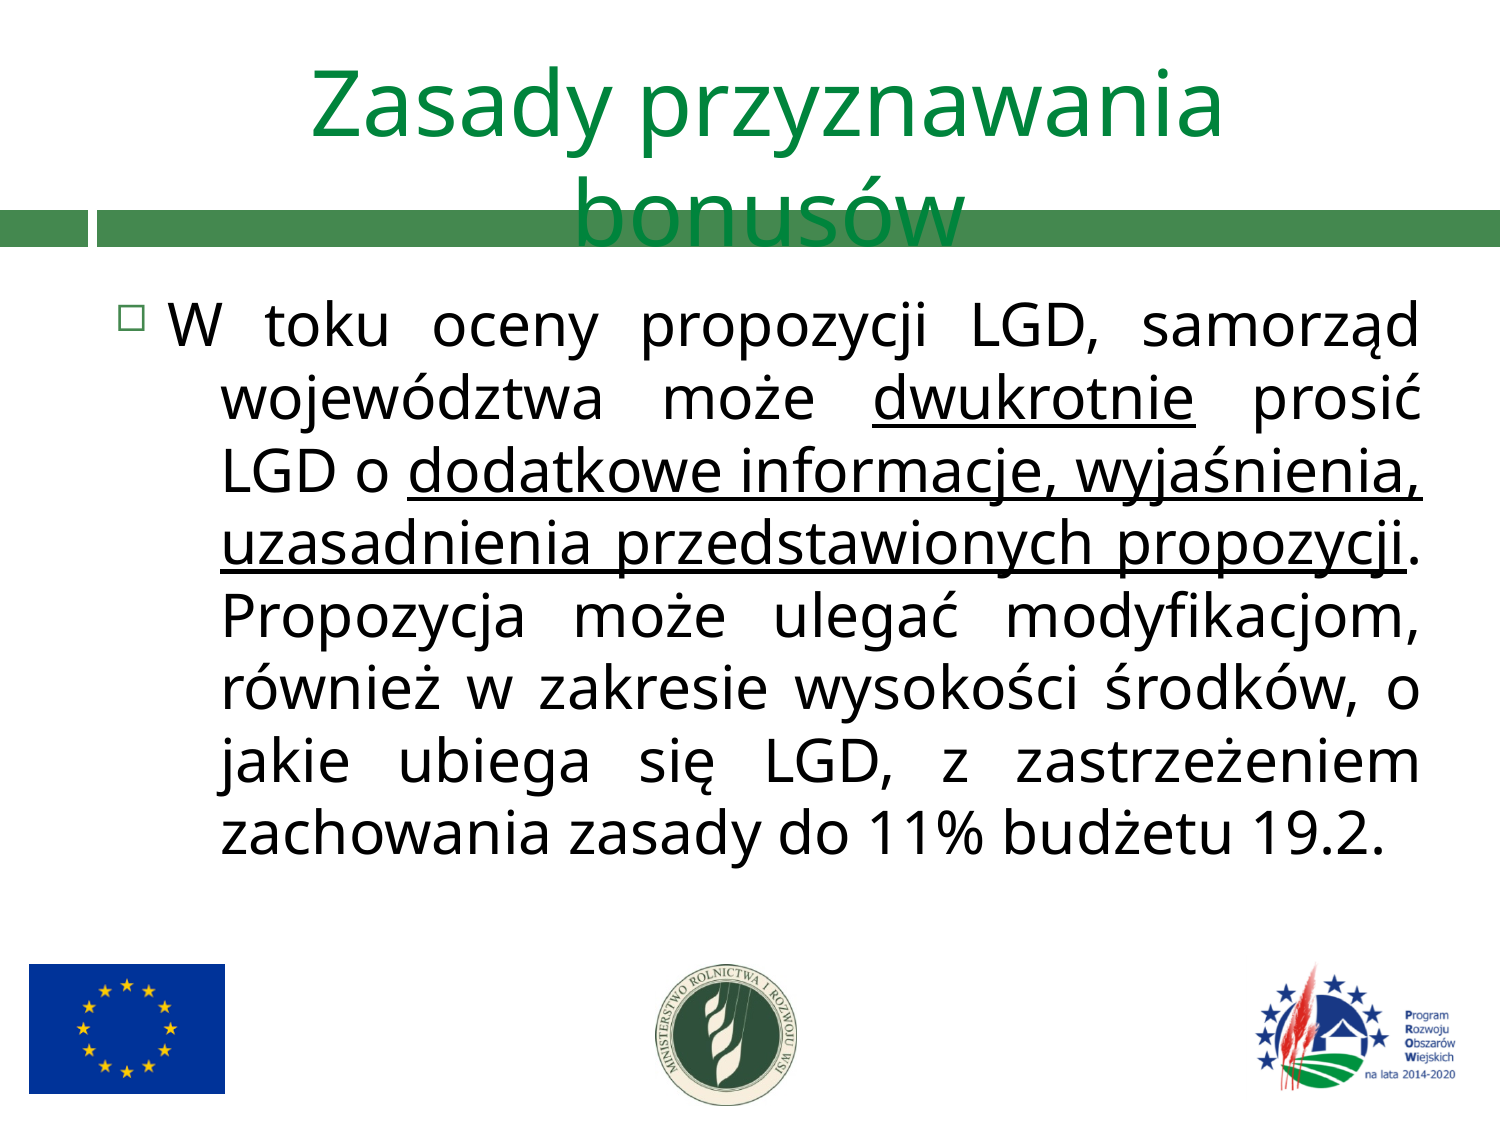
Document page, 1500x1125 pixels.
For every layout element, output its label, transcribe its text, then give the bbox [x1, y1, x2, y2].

list W toku oceny propozycji LGD, samorząd województwa może dwukrotnie prosić LGD o dodatkowe informacje, wyjaśnienia, uzasadnienia przedstawionych propozycji. Propozycja może ulegać modyfikacjom, również w zakresie wysokości środków, o jakie ubiega się LGD, z zastrzeżeniem zachowania zasady do 11% budżetu 19.2. [100, 278, 1438, 956]
title Zasady przyznawania bonusów [100, 37, 1438, 201]
